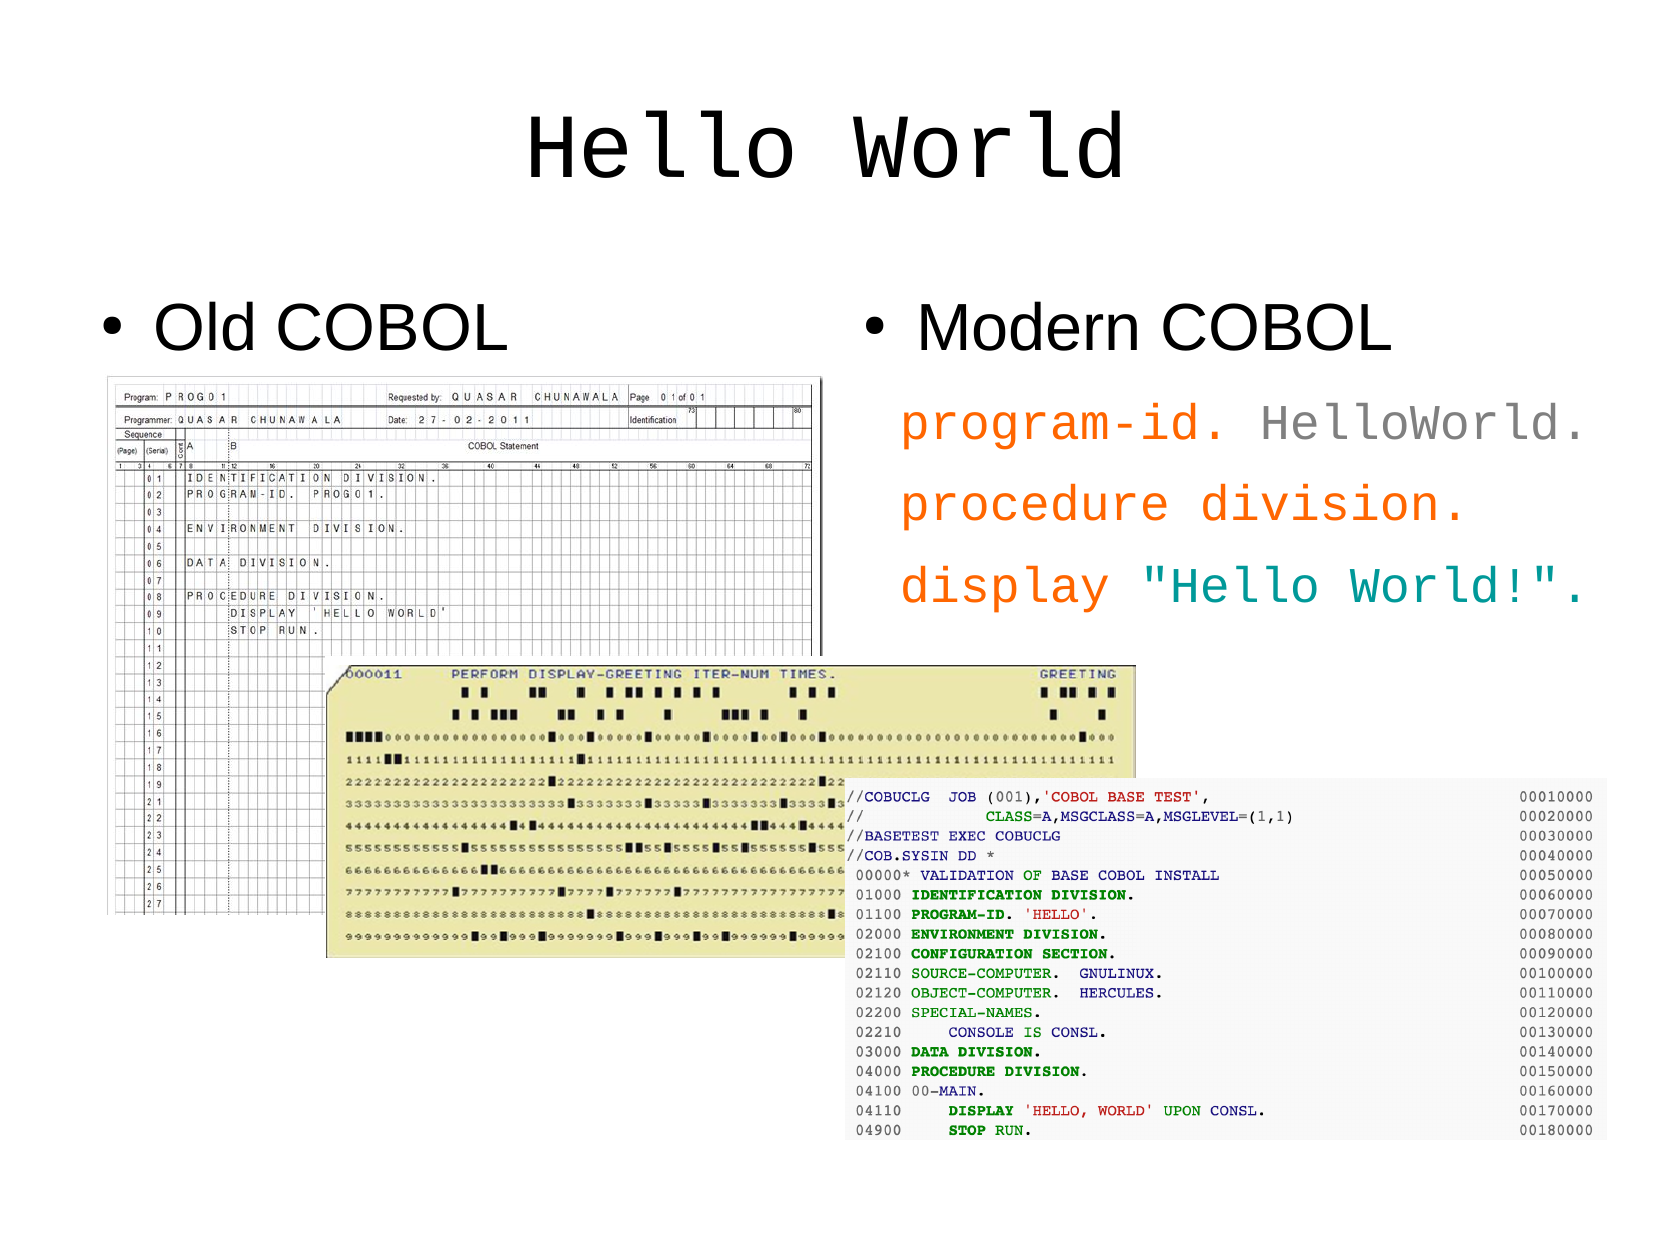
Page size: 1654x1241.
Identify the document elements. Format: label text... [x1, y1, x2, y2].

picture [105, 374, 1607, 1141]
text_box program-id. HelloWorld. procedure division. display "Hello World!". [885, 390, 1621, 836]
title Hello World [82, 49, 1571, 257]
list Old COBOL [82, 290, 809, 1010]
list Modern COBOL [845, 290, 1572, 656]
